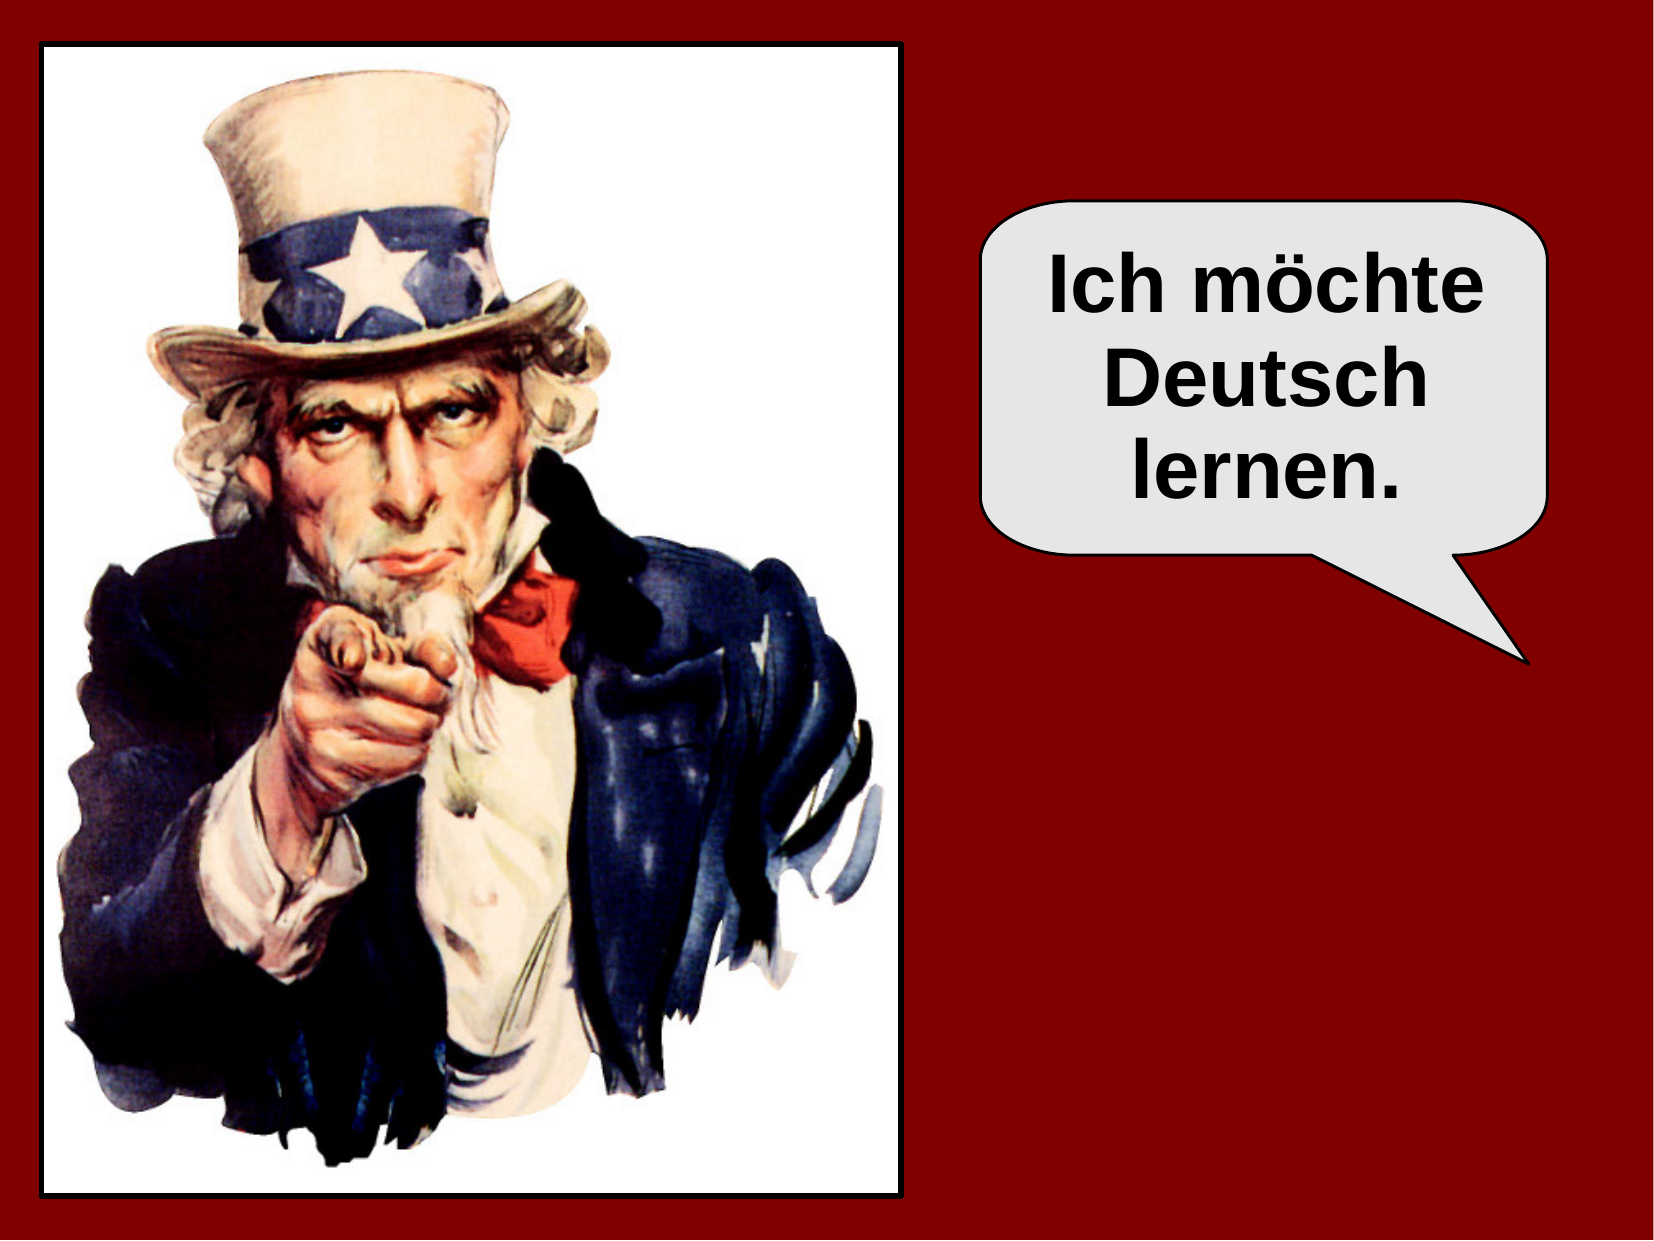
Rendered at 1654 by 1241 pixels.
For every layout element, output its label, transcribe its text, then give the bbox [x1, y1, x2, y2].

text_box Ich möchte Deutsch lernen. [980, 230, 1554, 537]
picture [44, 46, 898, 1194]
text_box [1006, 537, 1529, 665]
text_box [993, 200, 1535, 230]
